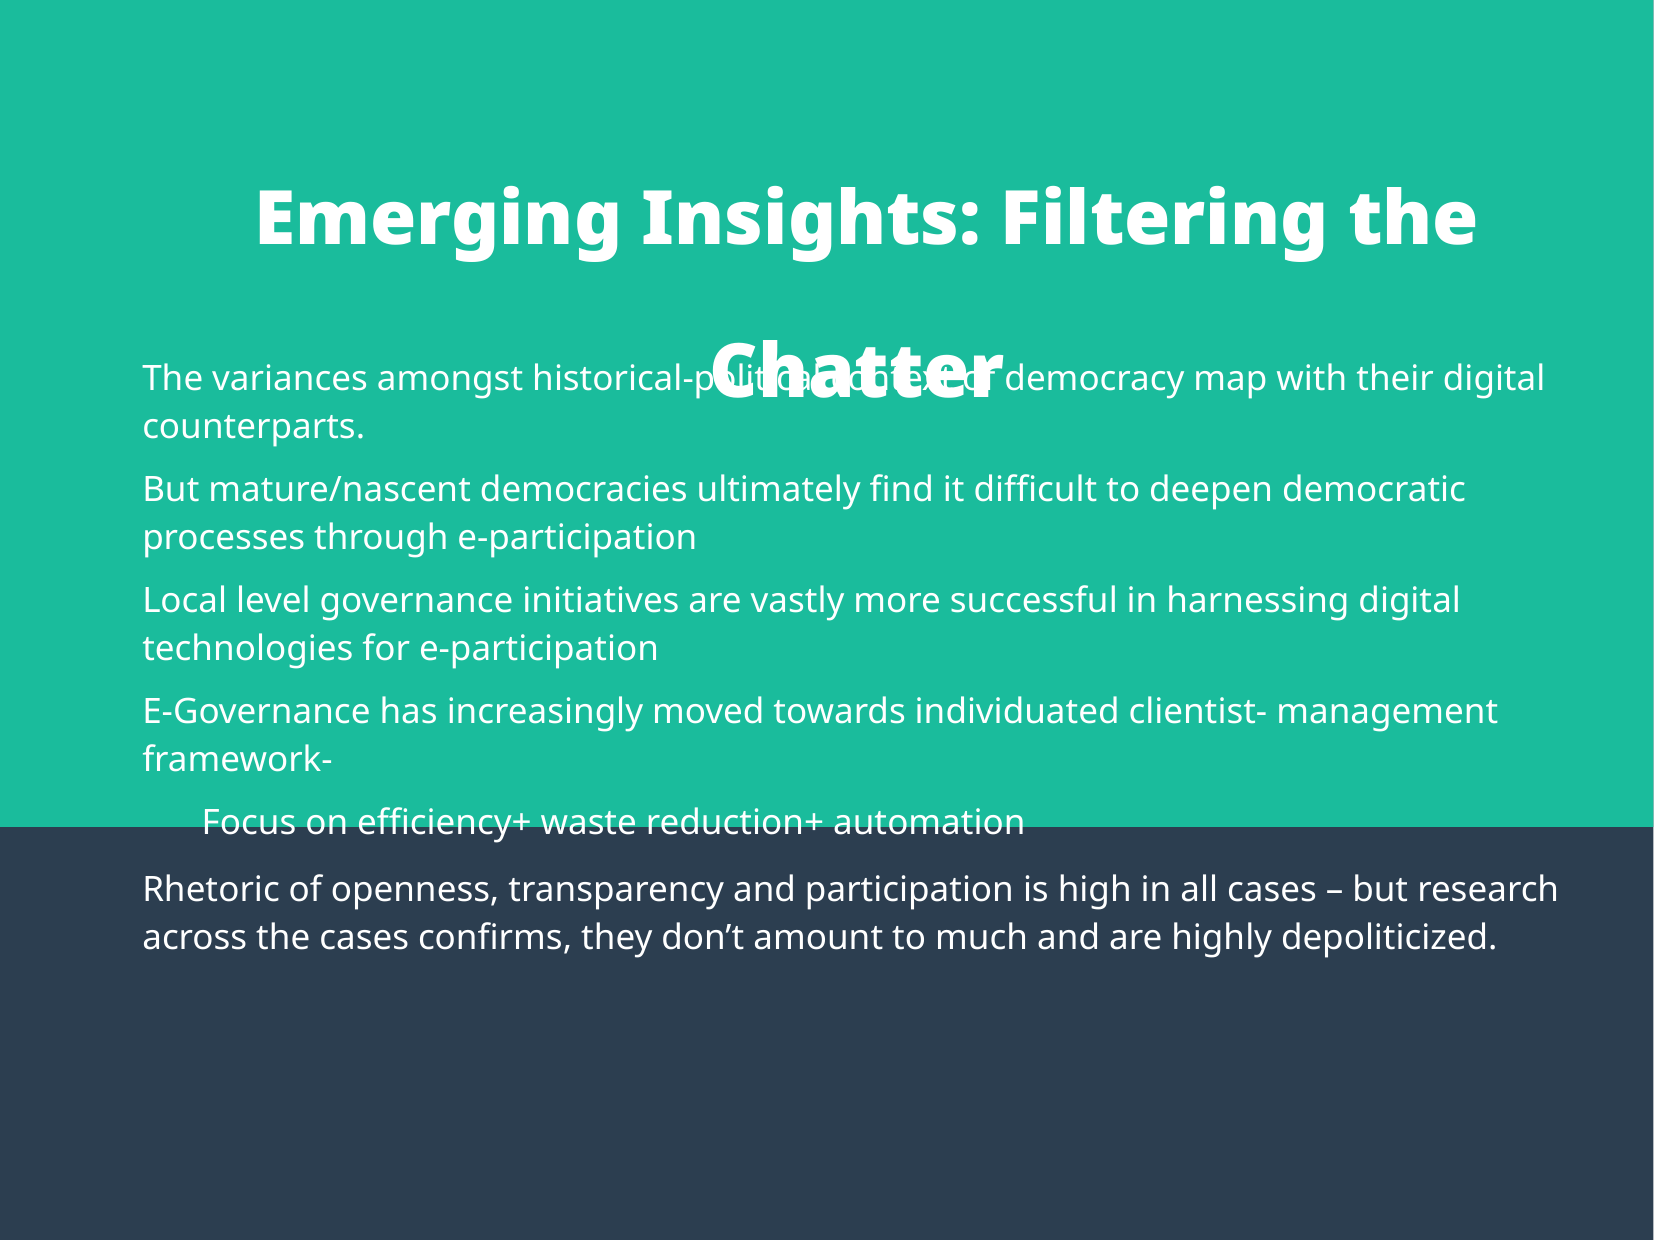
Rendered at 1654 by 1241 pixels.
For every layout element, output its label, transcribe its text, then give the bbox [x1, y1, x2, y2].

list The variances amongst historical-political context of democracy map with their digital counterparts. But mature/nascent democracies ultimately find it difficult to deepen democratic processes through e-participation Local level governance initiatives are vastly more successful in harnessing digital technologies for e-participation E-Governance has increasingly moved towards individuated clientist- management framework- Focus on efficiency+ waste reduction+ automation Rhetoric of openness, transparency and participation is high in all cases – but research across the cases confirms, they don’t amount to much and are highly depoliticized. [82, 290, 1571, 1010]
title Emerging Insights: Filtering the Chatter [99, 112, 1636, 271]
